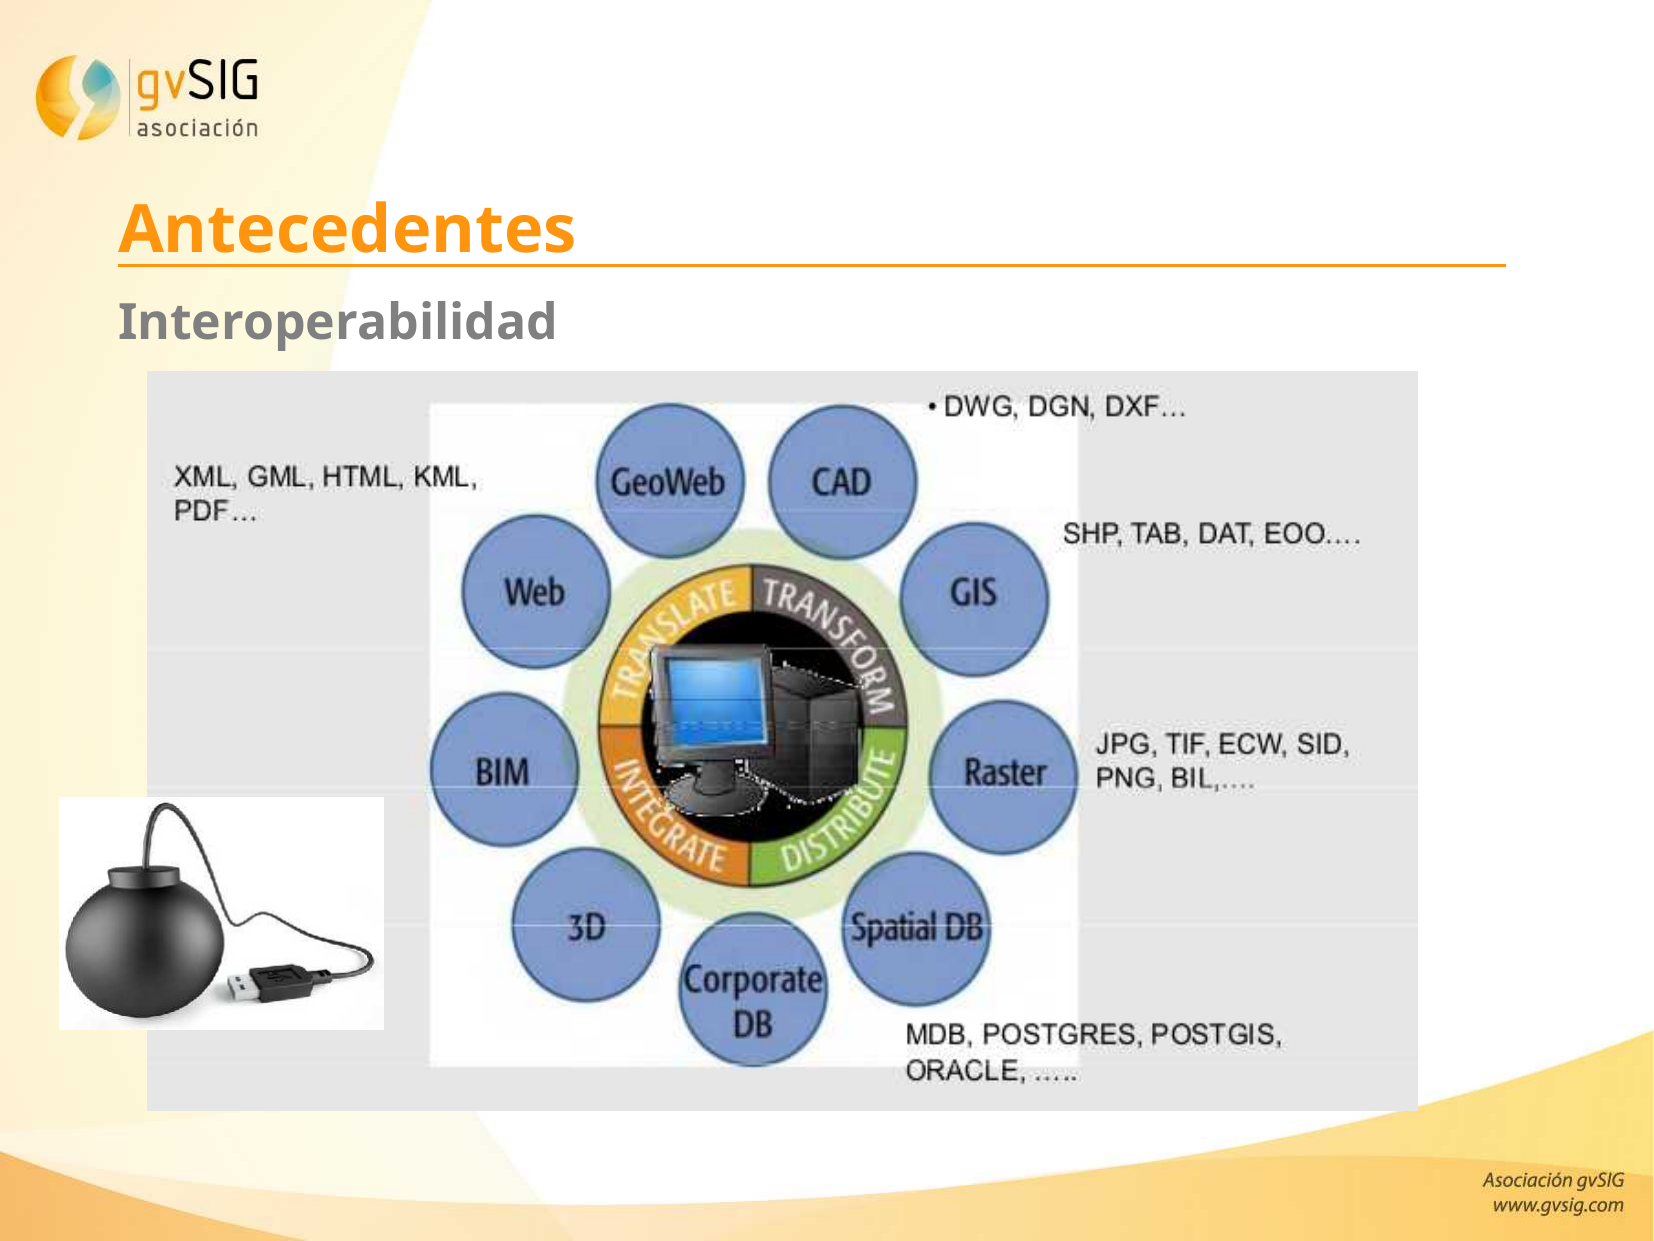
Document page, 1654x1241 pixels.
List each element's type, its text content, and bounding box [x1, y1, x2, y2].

title Interoperabilidad [118, 276, 857, 365]
title Antecedentes [118, 177, 1607, 276]
picture [0, 0, 1654, 1241]
